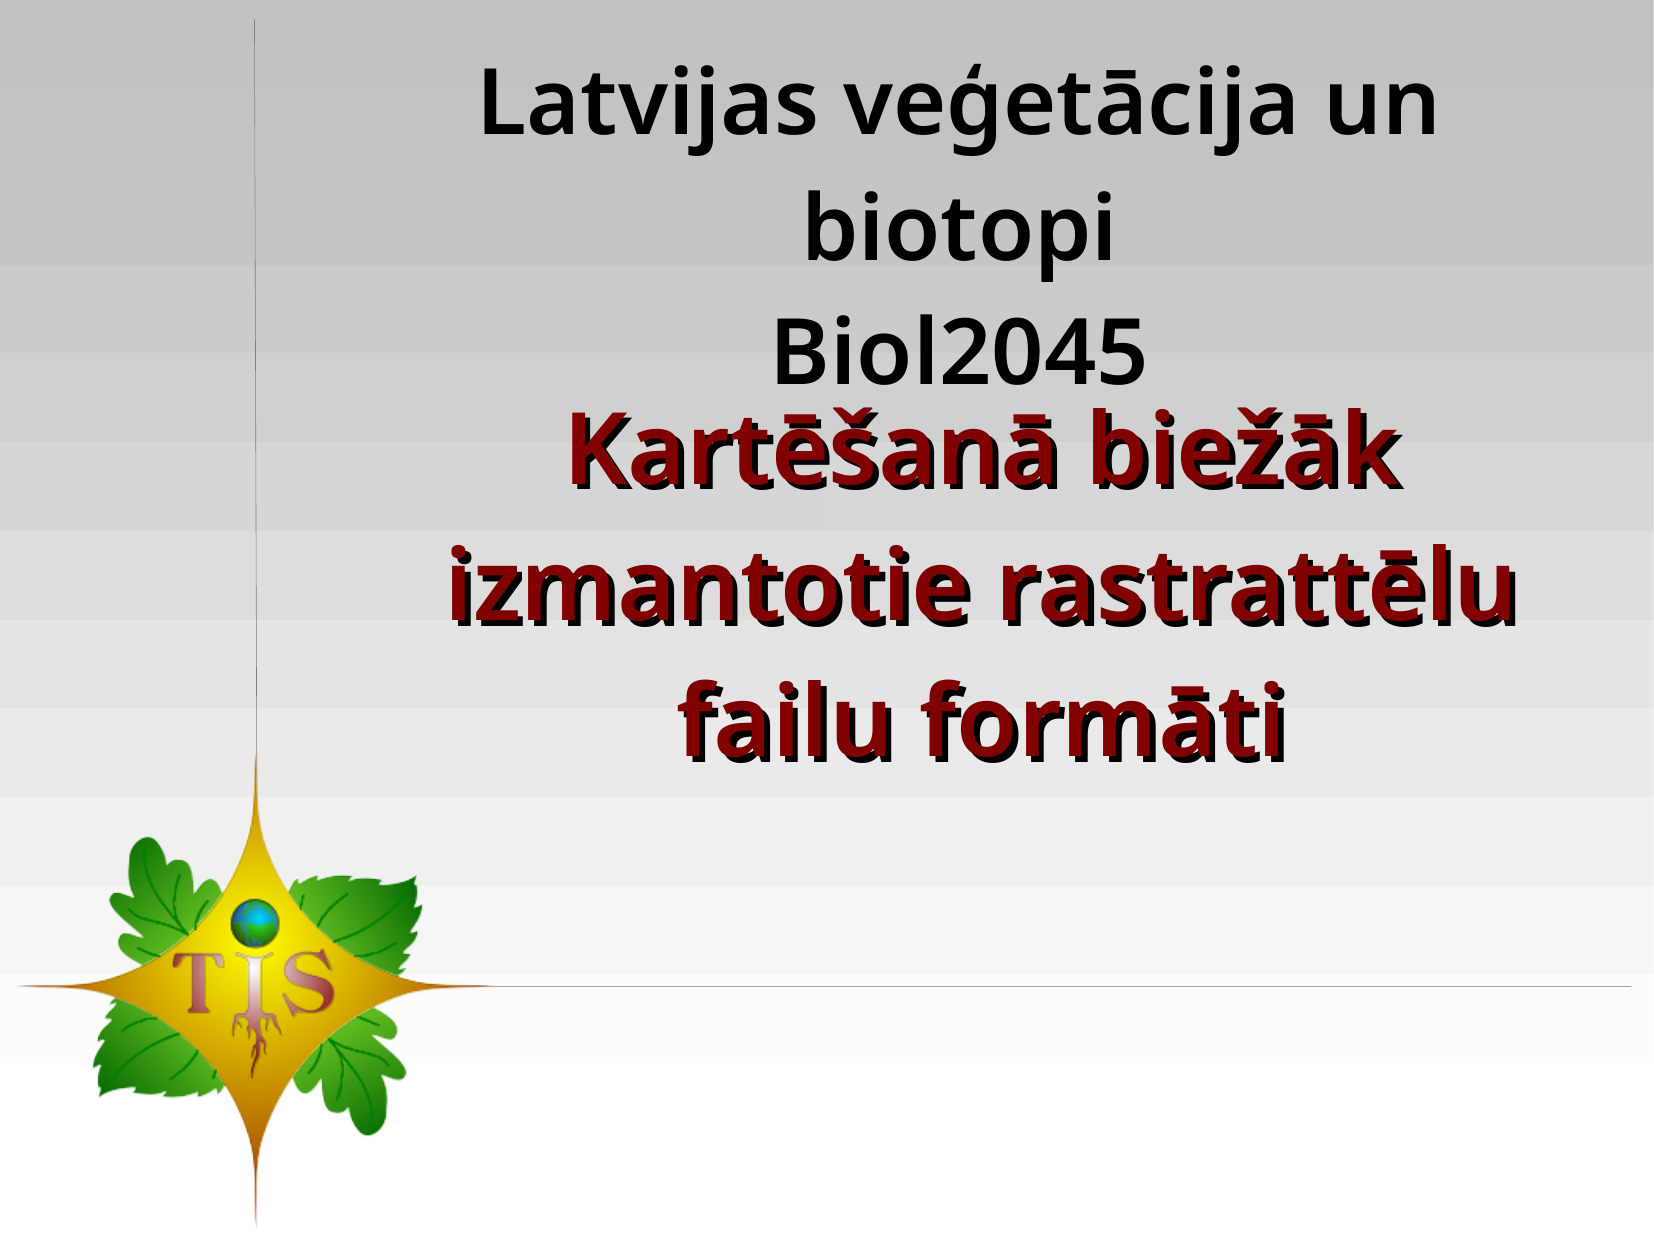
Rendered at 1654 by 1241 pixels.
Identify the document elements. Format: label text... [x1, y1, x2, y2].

picture [0, 0, 1654, 1241]
title Kartēšanā biežāk izmantotie rastrattēlu failu formāti [332, 314, 1632, 849]
